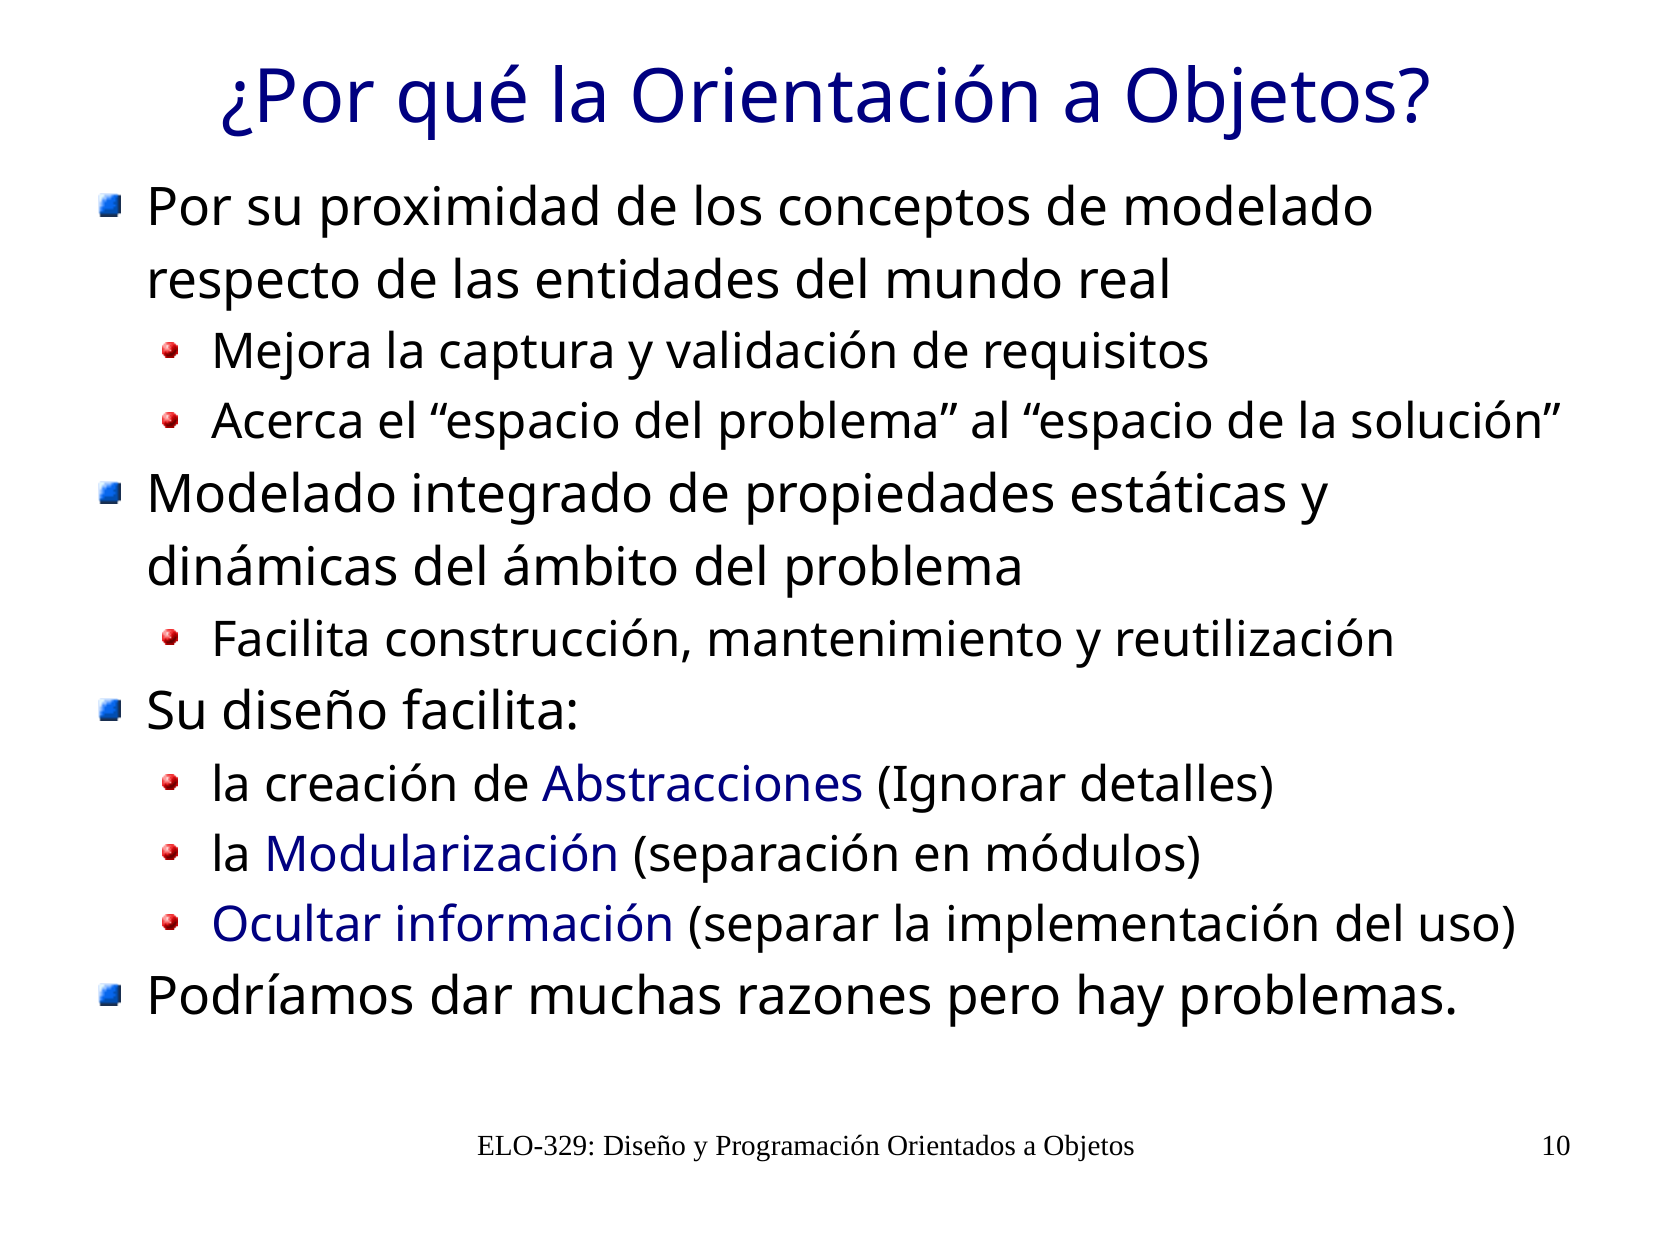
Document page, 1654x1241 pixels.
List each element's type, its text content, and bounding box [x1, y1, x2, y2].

list Por su proximidad de los conceptos de modelado respecto de las entidades del mundo real Mejora la captura y validación de requisitos Acerca el “espacio del problema” al “espacio de la solución” Modelado integrado de propiedades estáticas y dinámicas del ámbito del problema Facilita construcción, mantenimiento y reutilización Su diseño facilita: la creación de Abstracciones (Ignorar detalles) la Modularización (separación en módulos) Ocultar información (separar la implementación del uso) Podríamos dar muchas razones pero hay problemas. [81, 169, 1571, 1107]
title ¿Por qué la Orientación a Objetos? [82, 45, 1571, 143]
